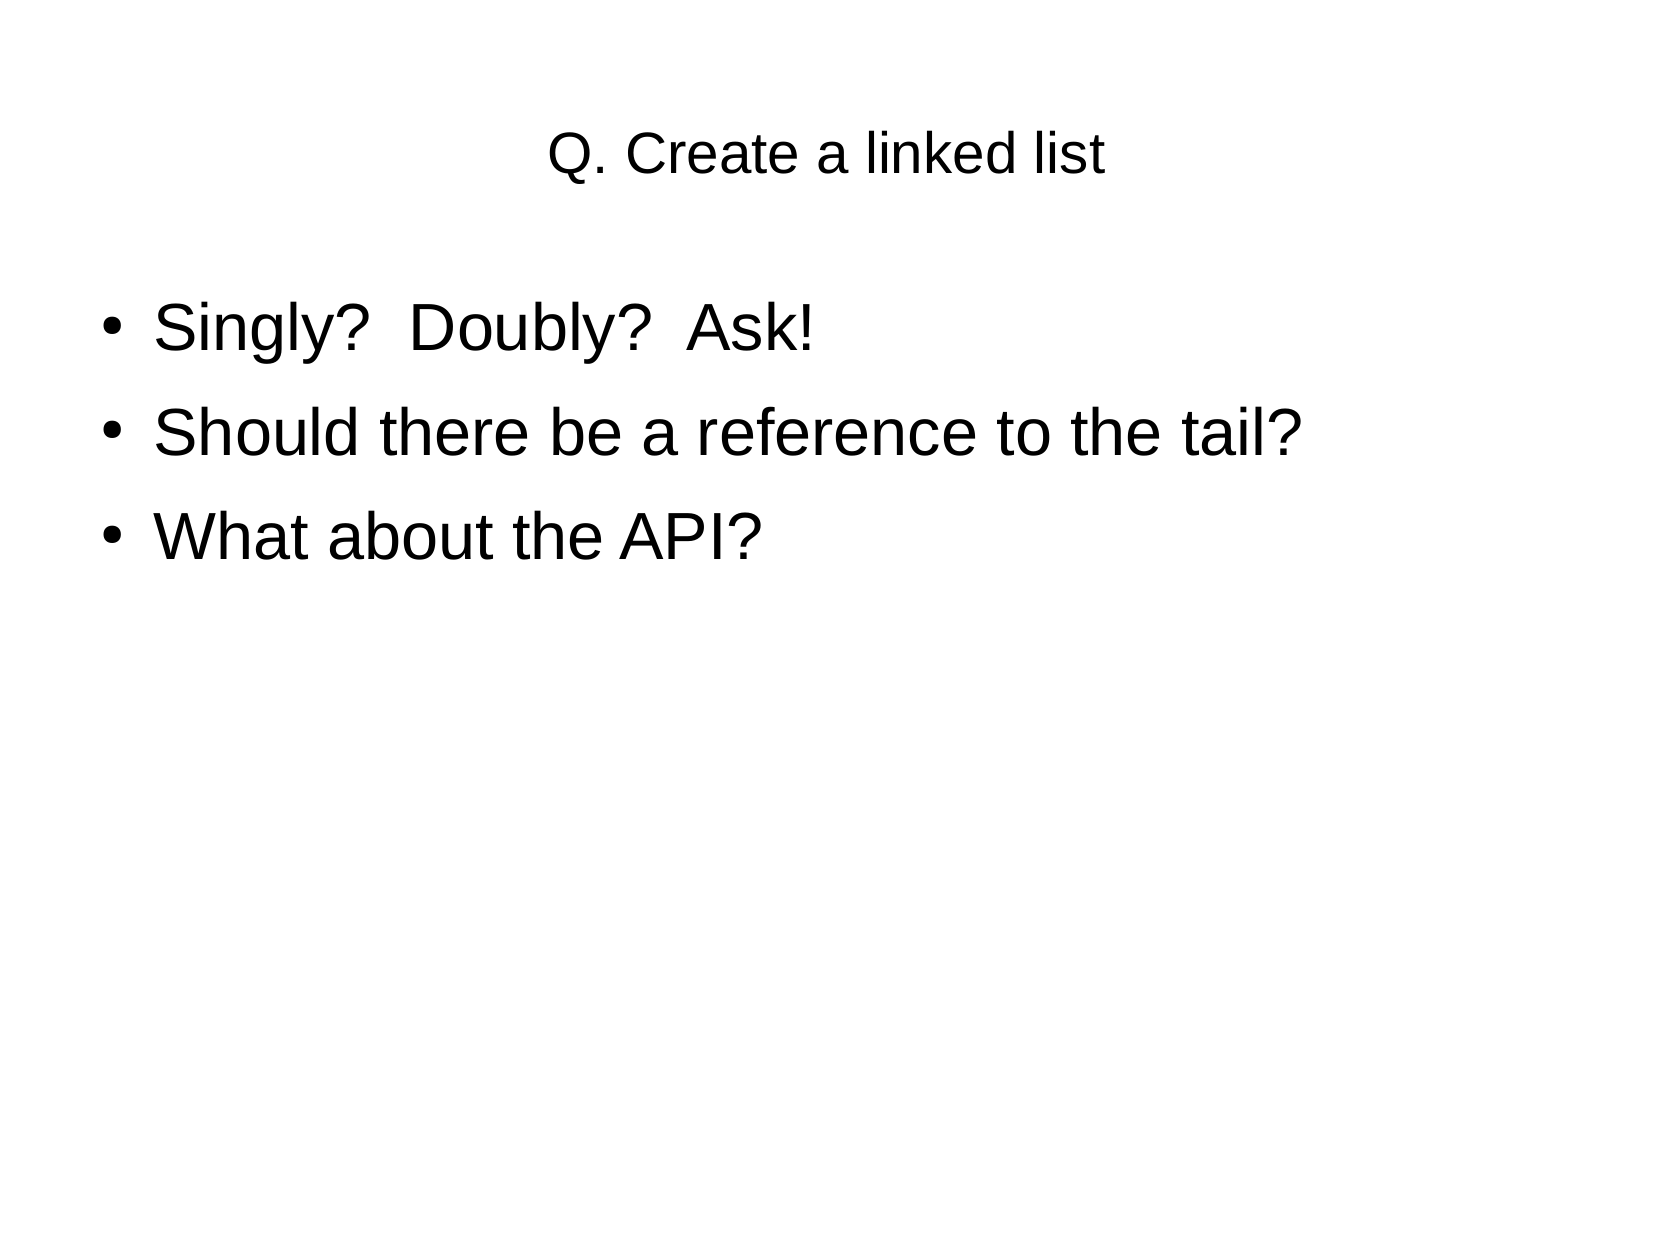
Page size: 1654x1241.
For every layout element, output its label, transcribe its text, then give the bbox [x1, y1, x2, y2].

list Singly? Doubly? Ask! Should there be a reference to the tail? What about the API? [82, 290, 1571, 1010]
title Q. Create a linked list [82, 49, 1571, 257]
